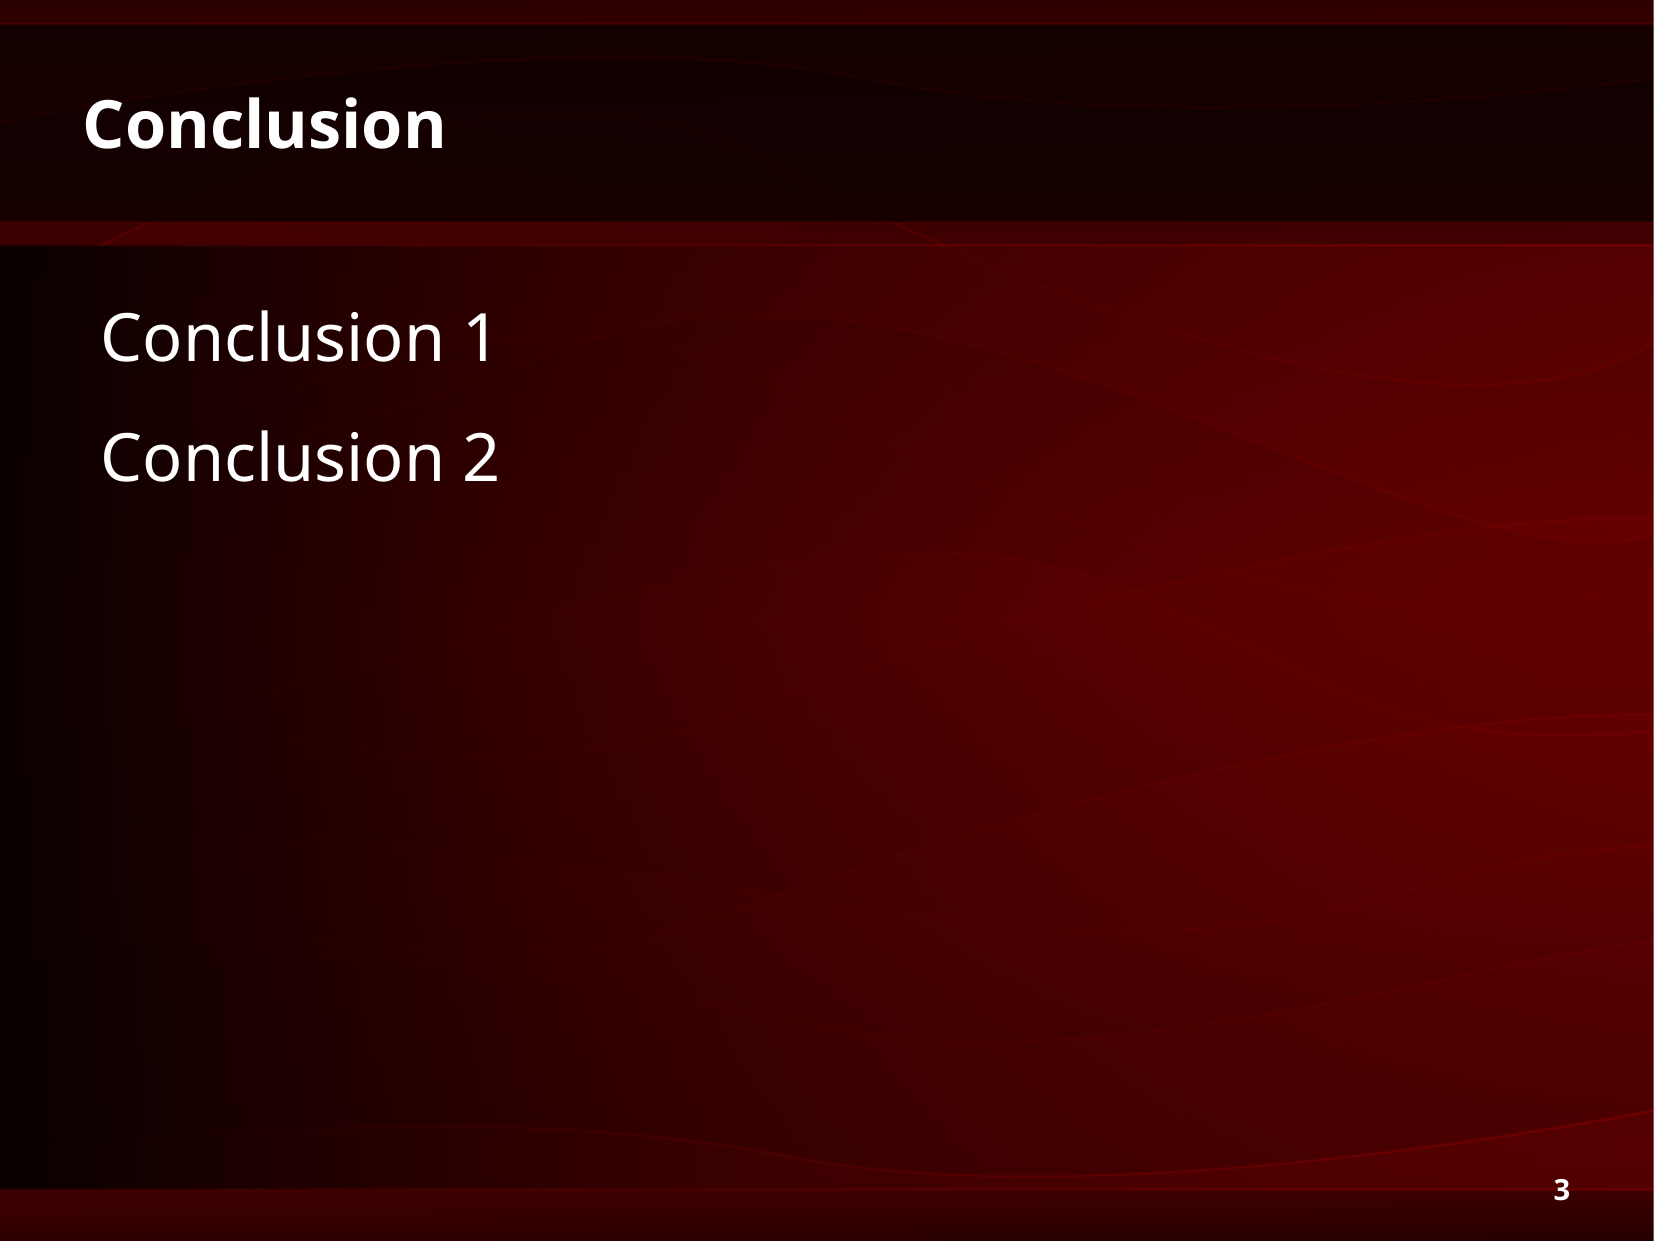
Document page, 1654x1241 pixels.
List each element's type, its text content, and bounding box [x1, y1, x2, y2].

title Conclusion [23, 8, 1625, 237]
list Conclusion 1 Conclusion 2 [82, 290, 1571, 1123]
picture [0, 0, 1654, 1241]
